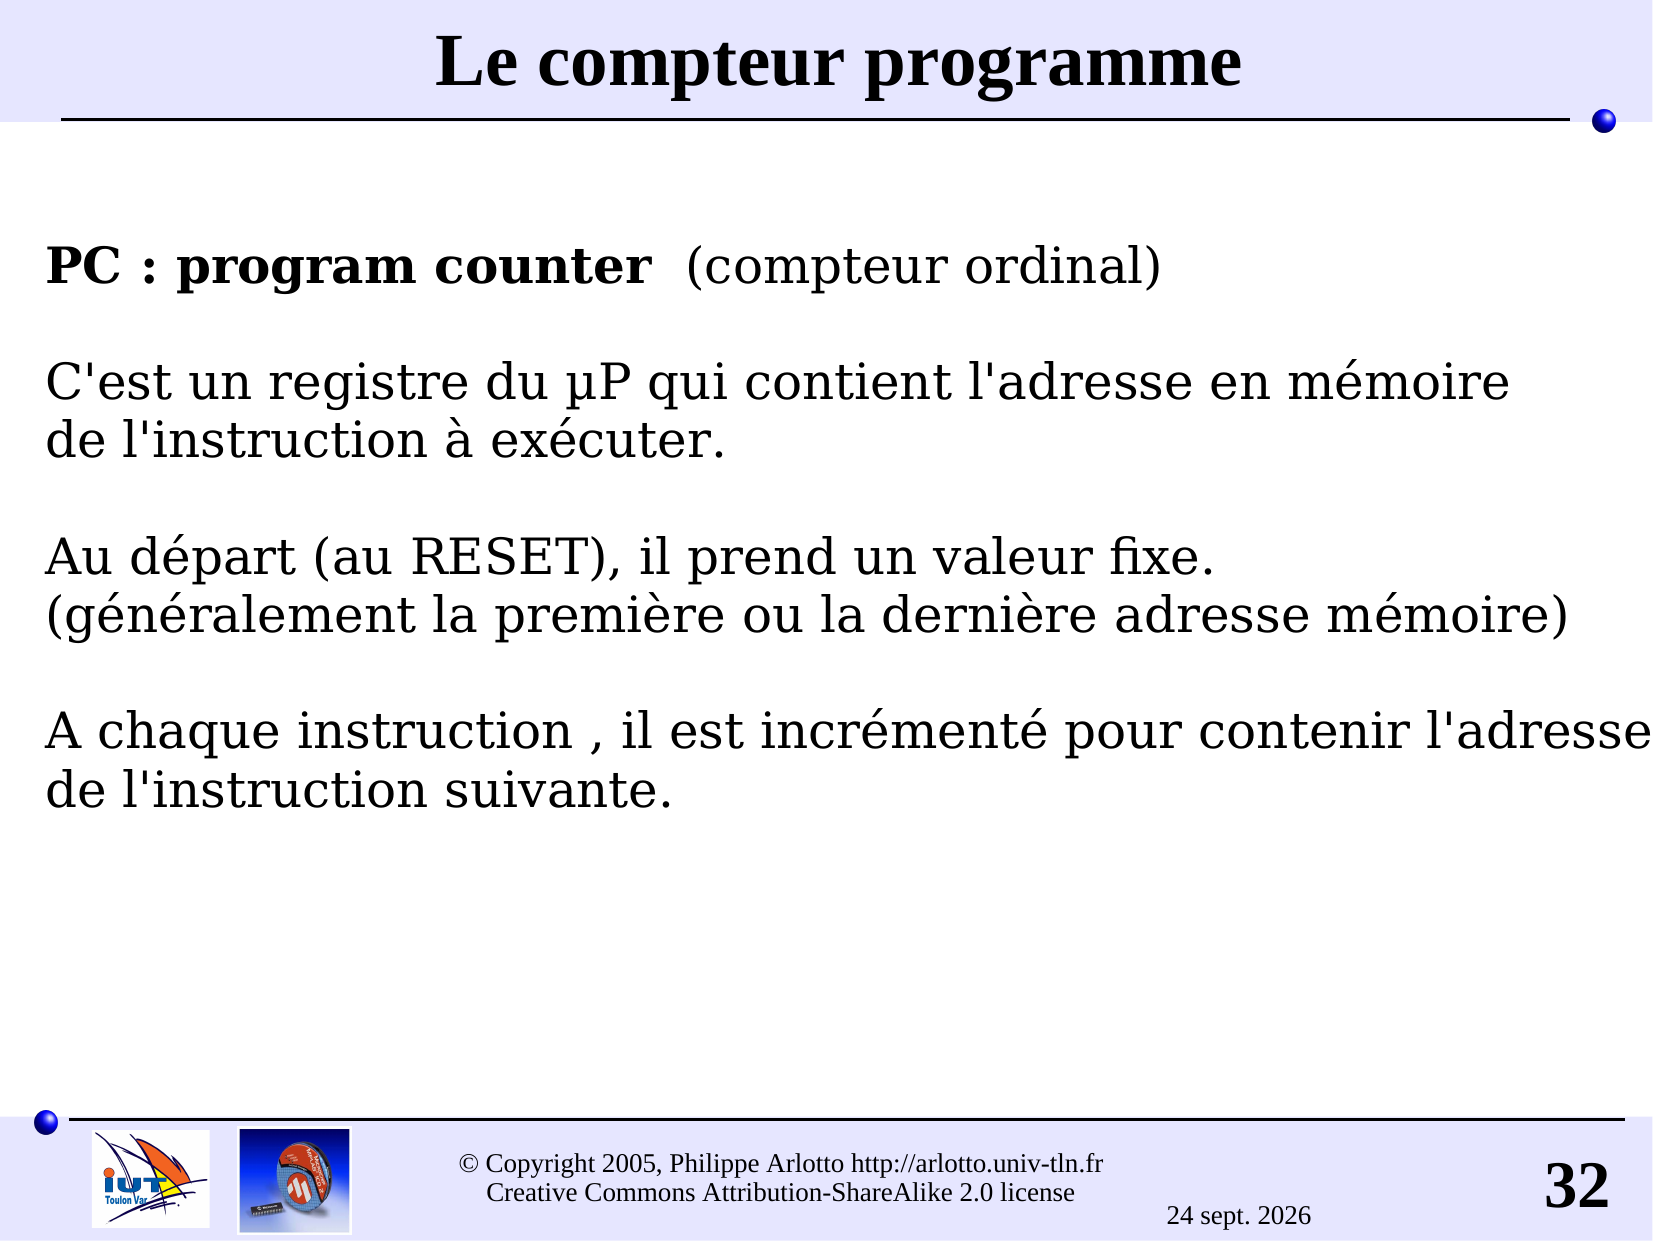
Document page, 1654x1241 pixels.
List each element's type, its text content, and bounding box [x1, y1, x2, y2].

title Le compteur programme [95, 14, 1585, 107]
picture [237, 1126, 352, 1235]
text_box PC : program counter (compteur ordinal) C'est un registre du µP qui contient l'adresse en mémoire de l'instruction à exécuter. Au départ (au RESET), il prend un valeur fixe. (généralement la première ou la dernière adresse mémoire) A chaque instruction , il est incrémenté pour contenir l'adresse de l'instruction suivante. [45, 236, 1653, 936]
